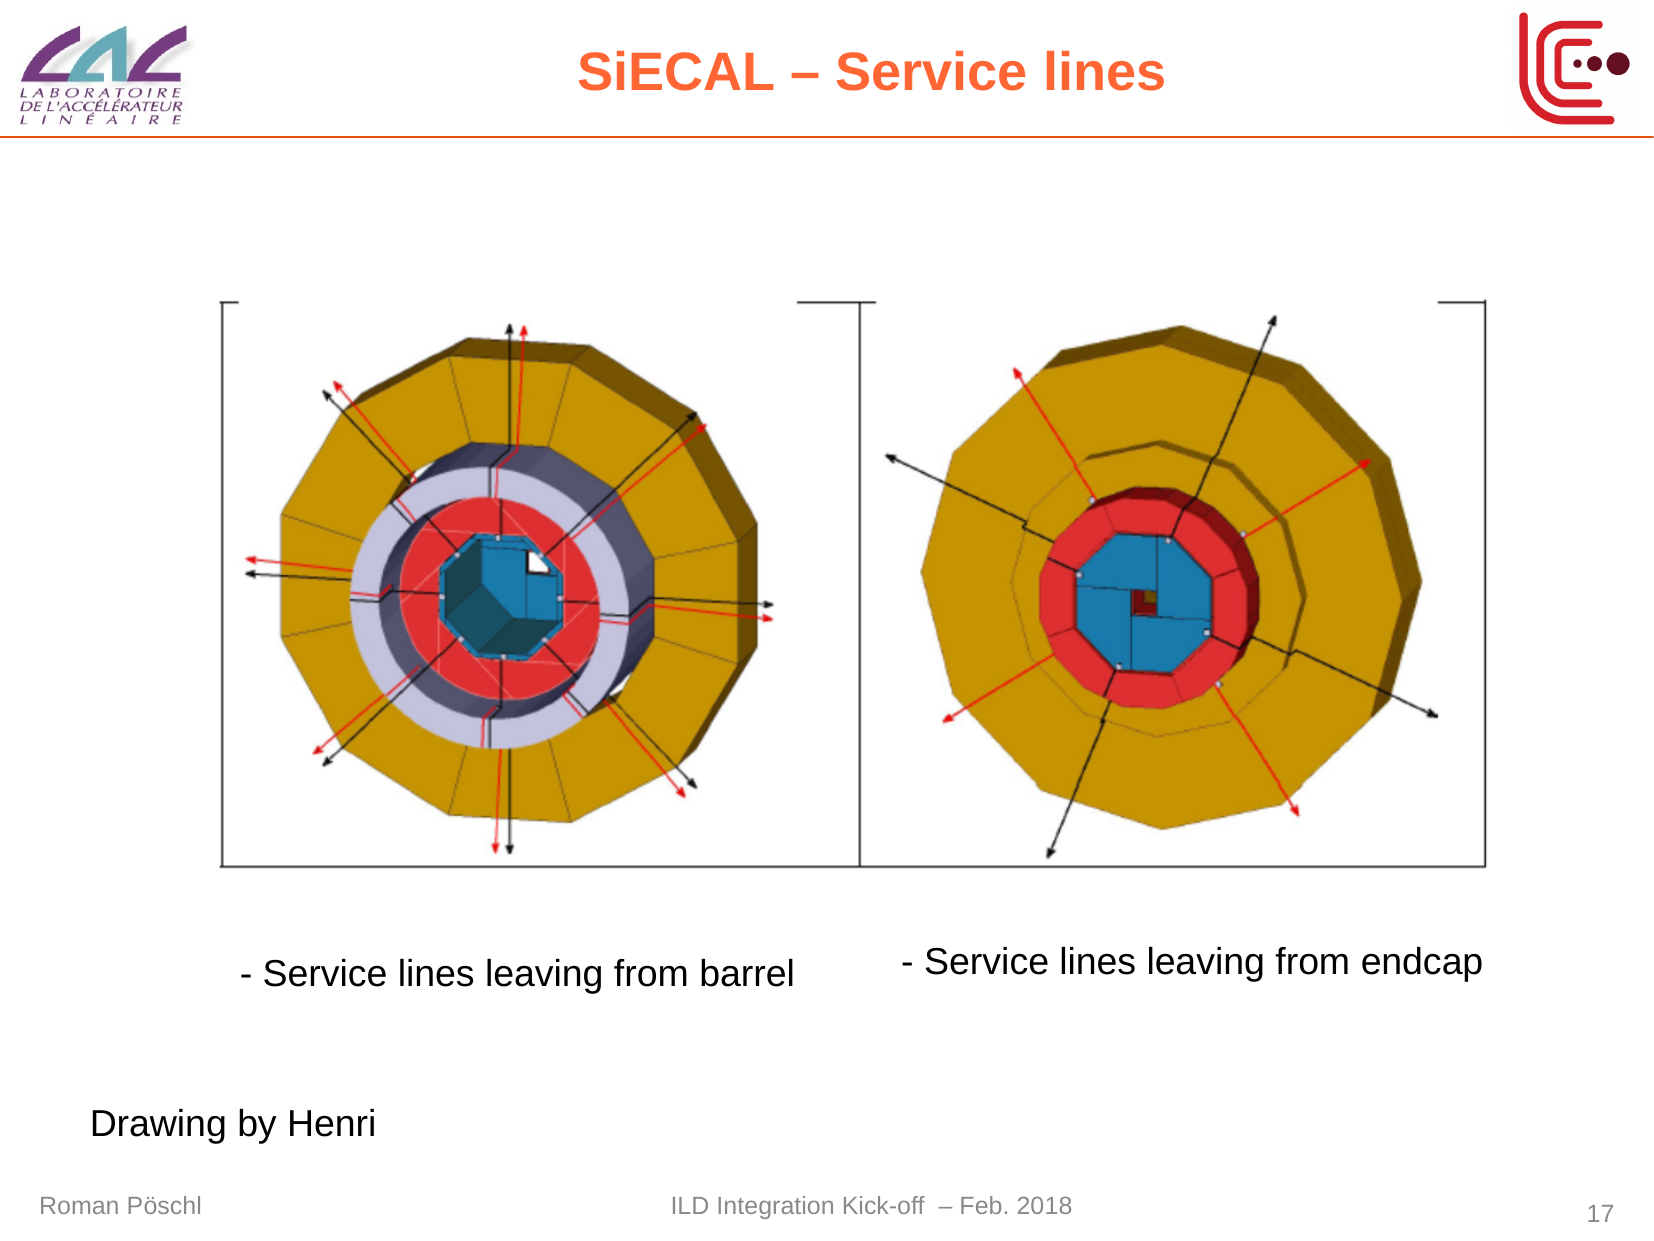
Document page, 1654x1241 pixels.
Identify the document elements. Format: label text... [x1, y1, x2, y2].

text_box - Service lines leaving from endcap [886, 933, 1500, 991]
text_box Drawing by Henri [75, 1095, 509, 1152]
text_box - Service lines leaving from barrel [225, 945, 812, 1002]
picture [1508, 2, 1641, 135]
title SiECAL – Service lines [128, 29, 1617, 113]
picture [17, 22, 199, 127]
picture [210, 285, 1501, 886]
